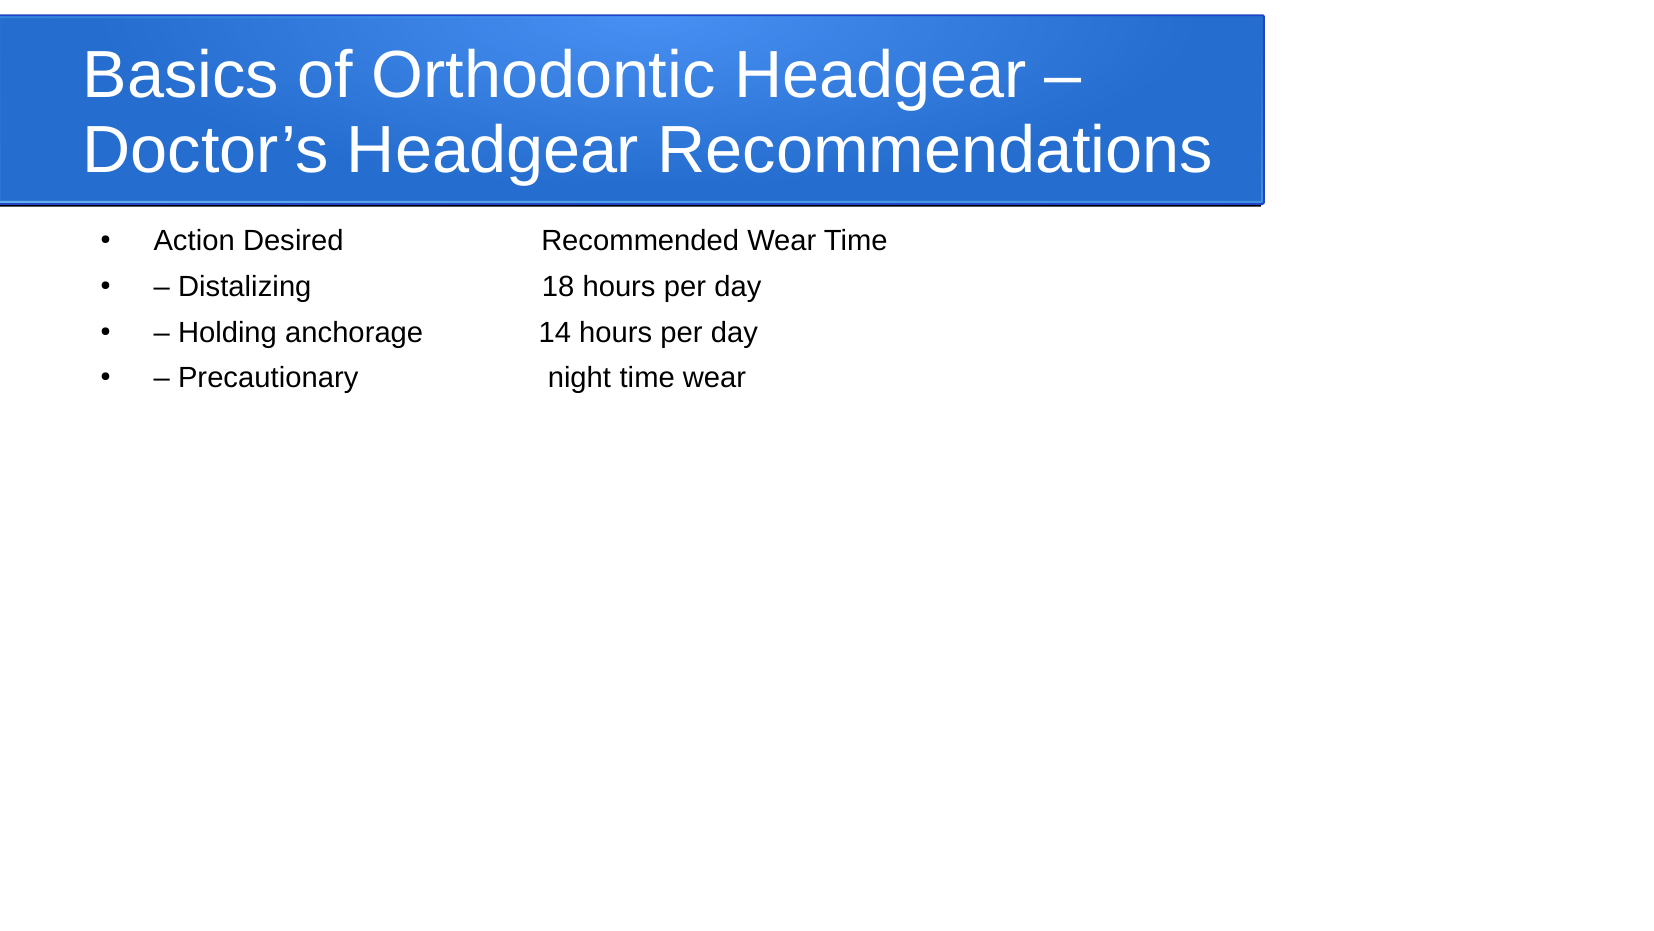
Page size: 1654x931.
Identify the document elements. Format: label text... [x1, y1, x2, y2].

list Action Desired Recommended Wear Time – Distalizing 18 hours per day – Holding anchorage 14 hours per day – Precautionary night time wear [82, 224, 1571, 764]
title Basics of Orthodontic Headgear – Doctor’s Headgear Recommendations [82, 35, 1235, 189]
